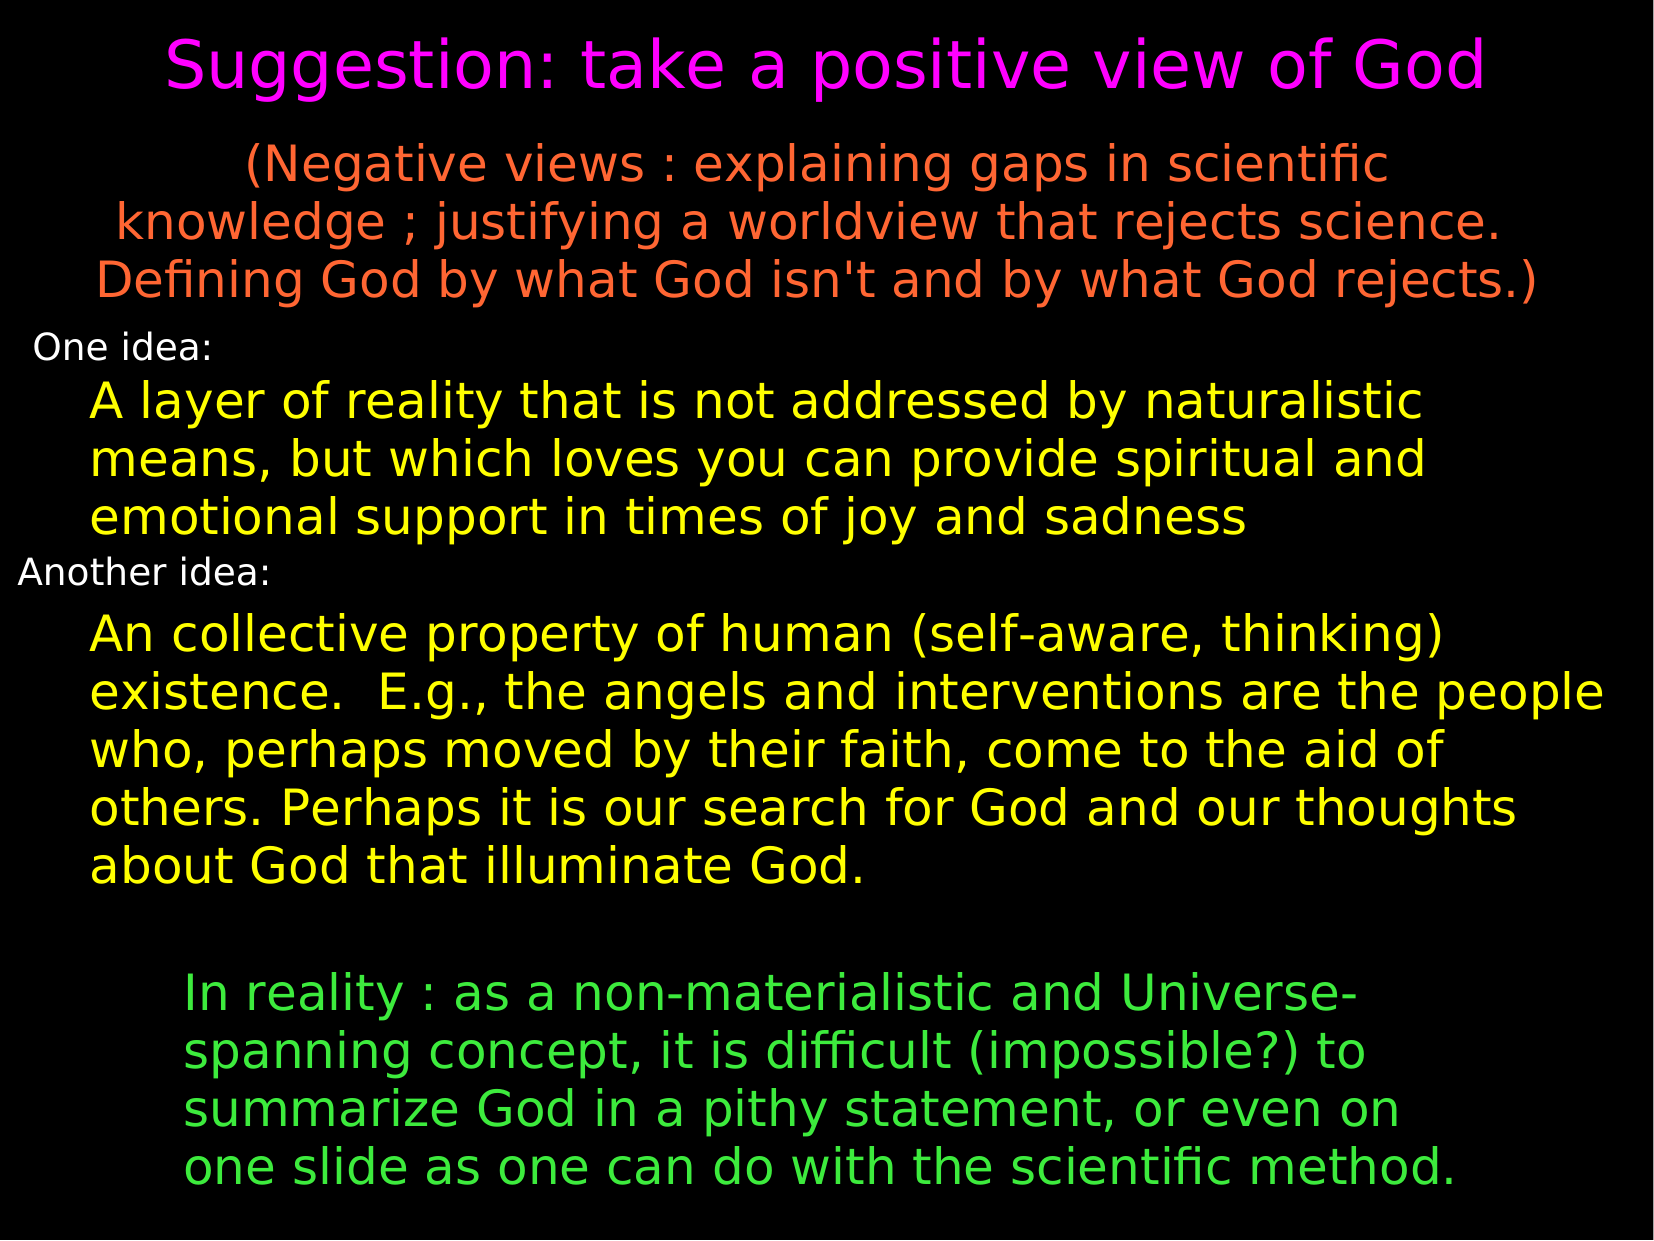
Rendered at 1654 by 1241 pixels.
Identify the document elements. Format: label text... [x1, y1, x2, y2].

text_box An collective property of human (self-aware, thinking) existence. E.g., the angels and interventions are the people who, perhaps moved by their faith, come to the aid of others. Perhaps it is our search for God and our thoughts about God that illuminate God. [75, 597, 1639, 904]
text_box In reality : as a non-materialistic and Universe-spanning concept, it is difficult (impossible?) to summarize God in a pithy statement, or even on one slide as one can do with the scientific method. [168, 956, 1501, 1204]
text_box (Negative views : explaining gaps in scientific knowledge ; justifying a worldview that rejects science. Defining God by what God isn't and by what God rejects.) [80, 127, 1574, 317]
text_box One idea: [17, 318, 226, 378]
text_box A layer of reality that is not addressed by naturalistic means, but which loves you can provide spiritual and emotional support in times of joy and sadness [75, 364, 1607, 554]
text_box Another idea: [2, 543, 282, 603]
text_box Suggestion: take a positive view of God [149, 18, 1504, 112]
